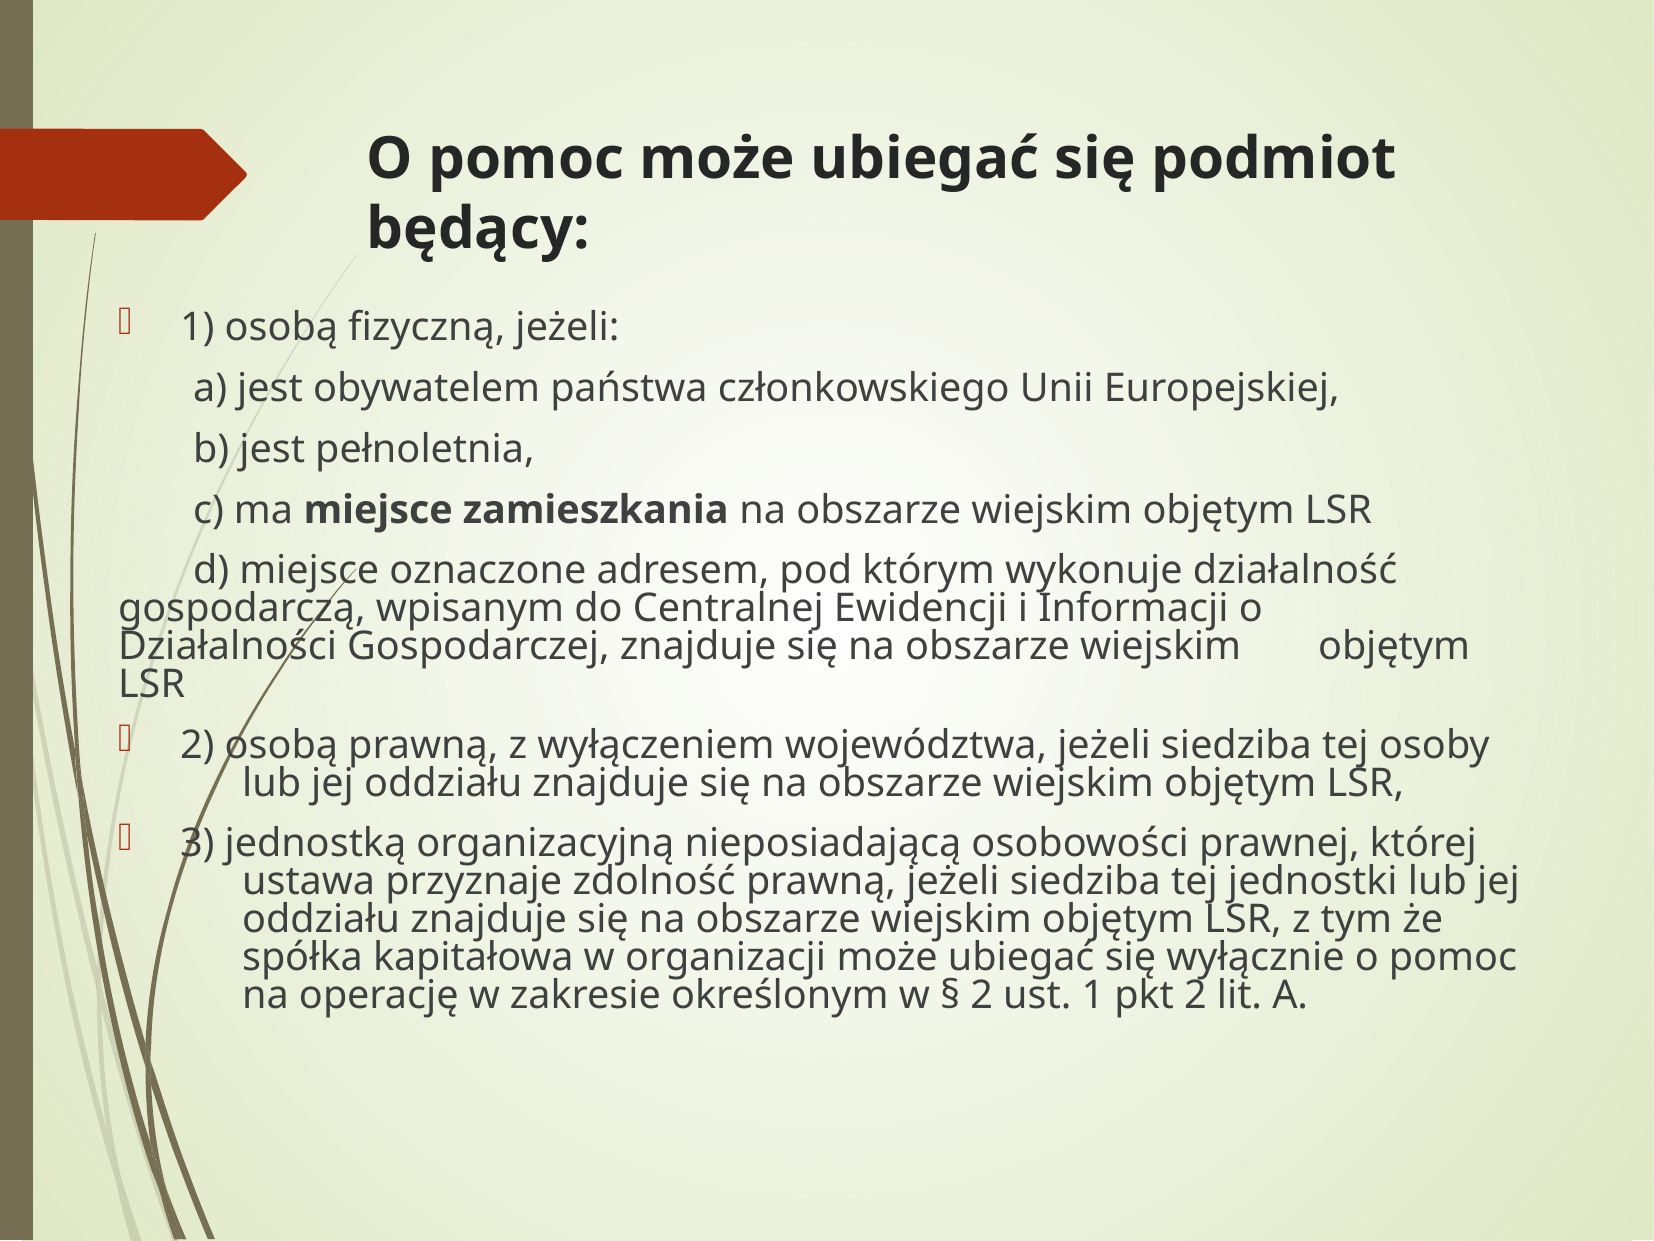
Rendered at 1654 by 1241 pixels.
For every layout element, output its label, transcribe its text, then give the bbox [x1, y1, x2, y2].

list 1) osobą fizyczną, jeżeli: a) jest obywatelem państwa członkowskiego Unii Europejskiej, b) jest pełnoletnia, c) ma miejsce zamieszkania na obszarze wiejskim objętym LSR d) miejsce oznaczone adresem, pod którym wykonuje działalność gospodarczą, wpisanym do Centralnej Ewidencji i Informacji o Działalności Gospodarczej, znajduje się na obszarze wiejskim objętym LSR 2) osobą prawną, z wyłączeniem województwa, jeżeli siedziba tej osoby lub jej oddziału znajduje się na obszarze wiejskim objętym LSR, 3) jednostką organizacyjną nieposiadającą osobowości prawnej, której ustawa przyznaje zdolność prawną, jeżeli siedziba tej jednostki lub jej oddziału znajduje się na obszarze wiejskim objętym LSR, z tym że spółka kapitałowa w organizacji może ubiegać się wyłącznie o pomoc na operację w zakresie określonym w § 2 ust. 1 pkt 2 lit. A. [103, 303, 1544, 1176]
title O pomoc może ubiegać się podmiot będący: [351, 112, 1544, 303]
